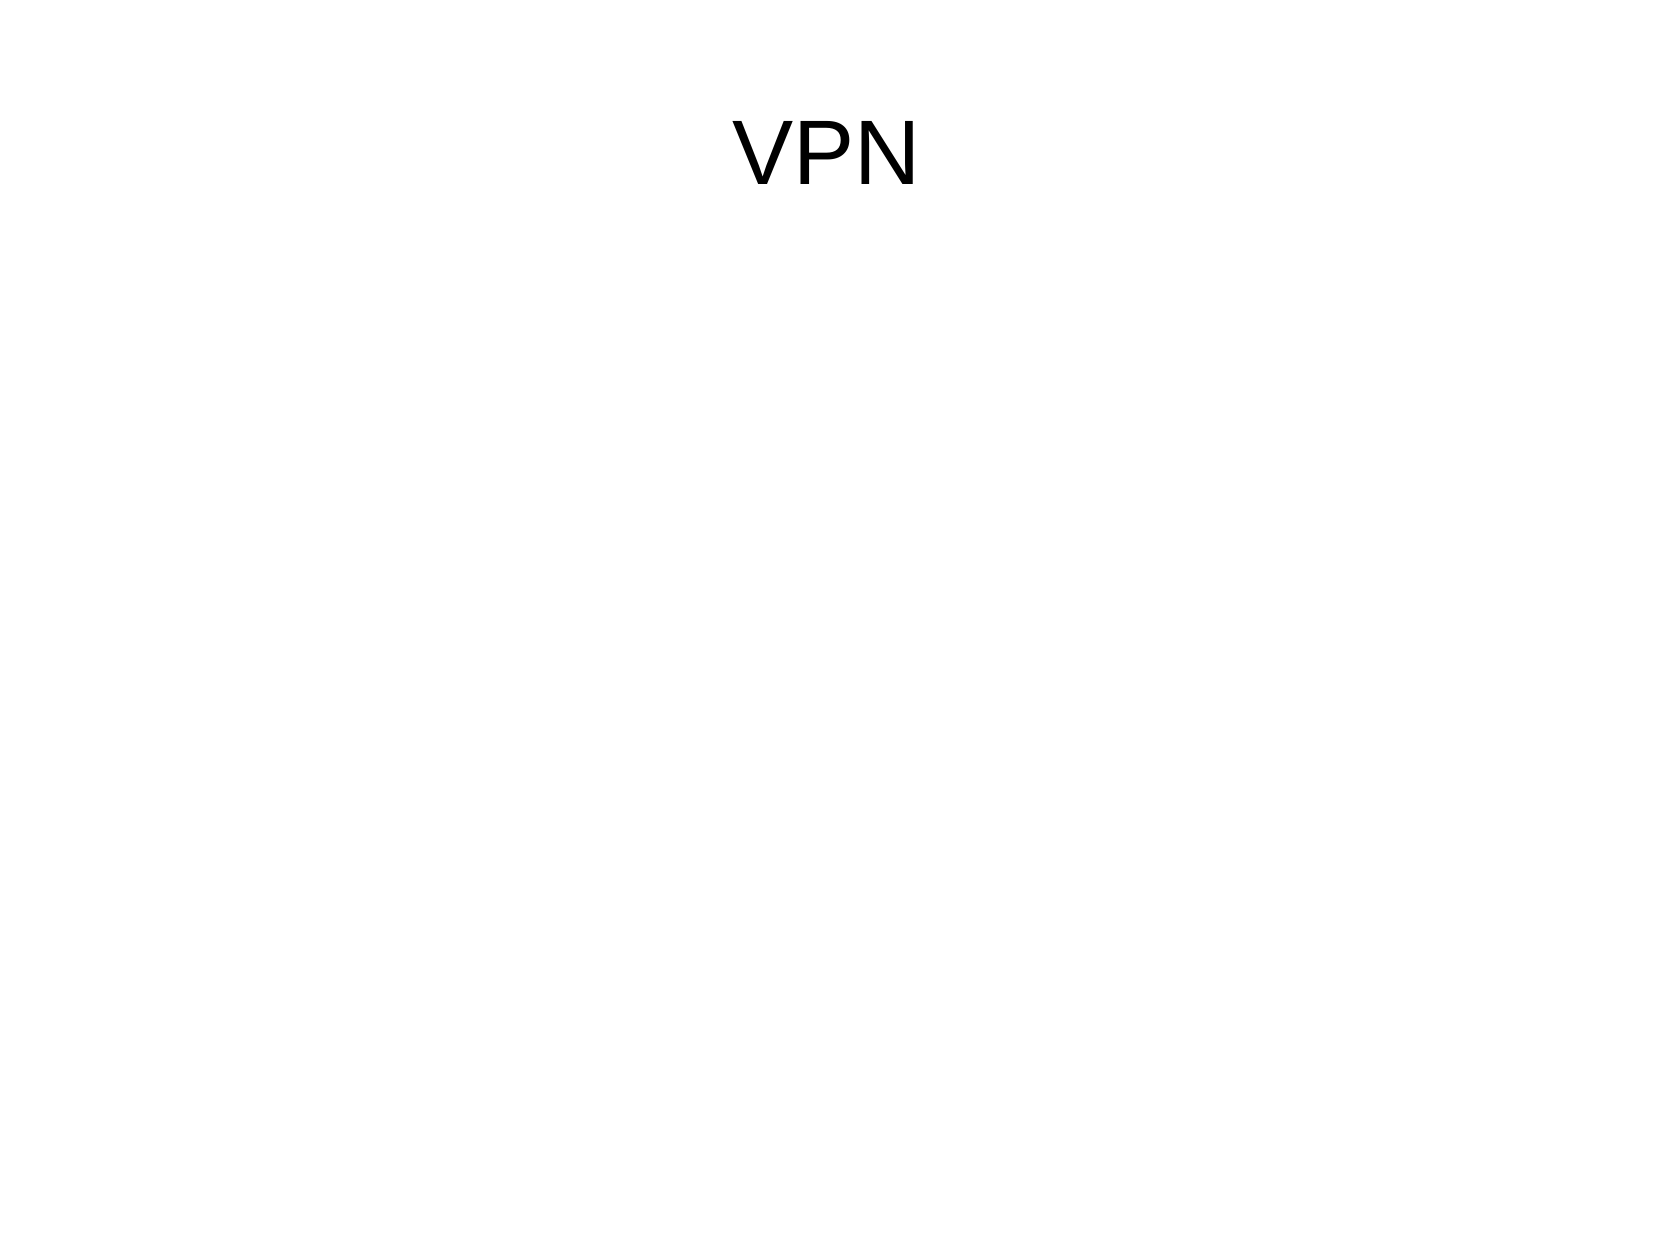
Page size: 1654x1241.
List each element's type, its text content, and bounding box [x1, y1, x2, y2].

title VPN [82, 49, 1571, 257]
